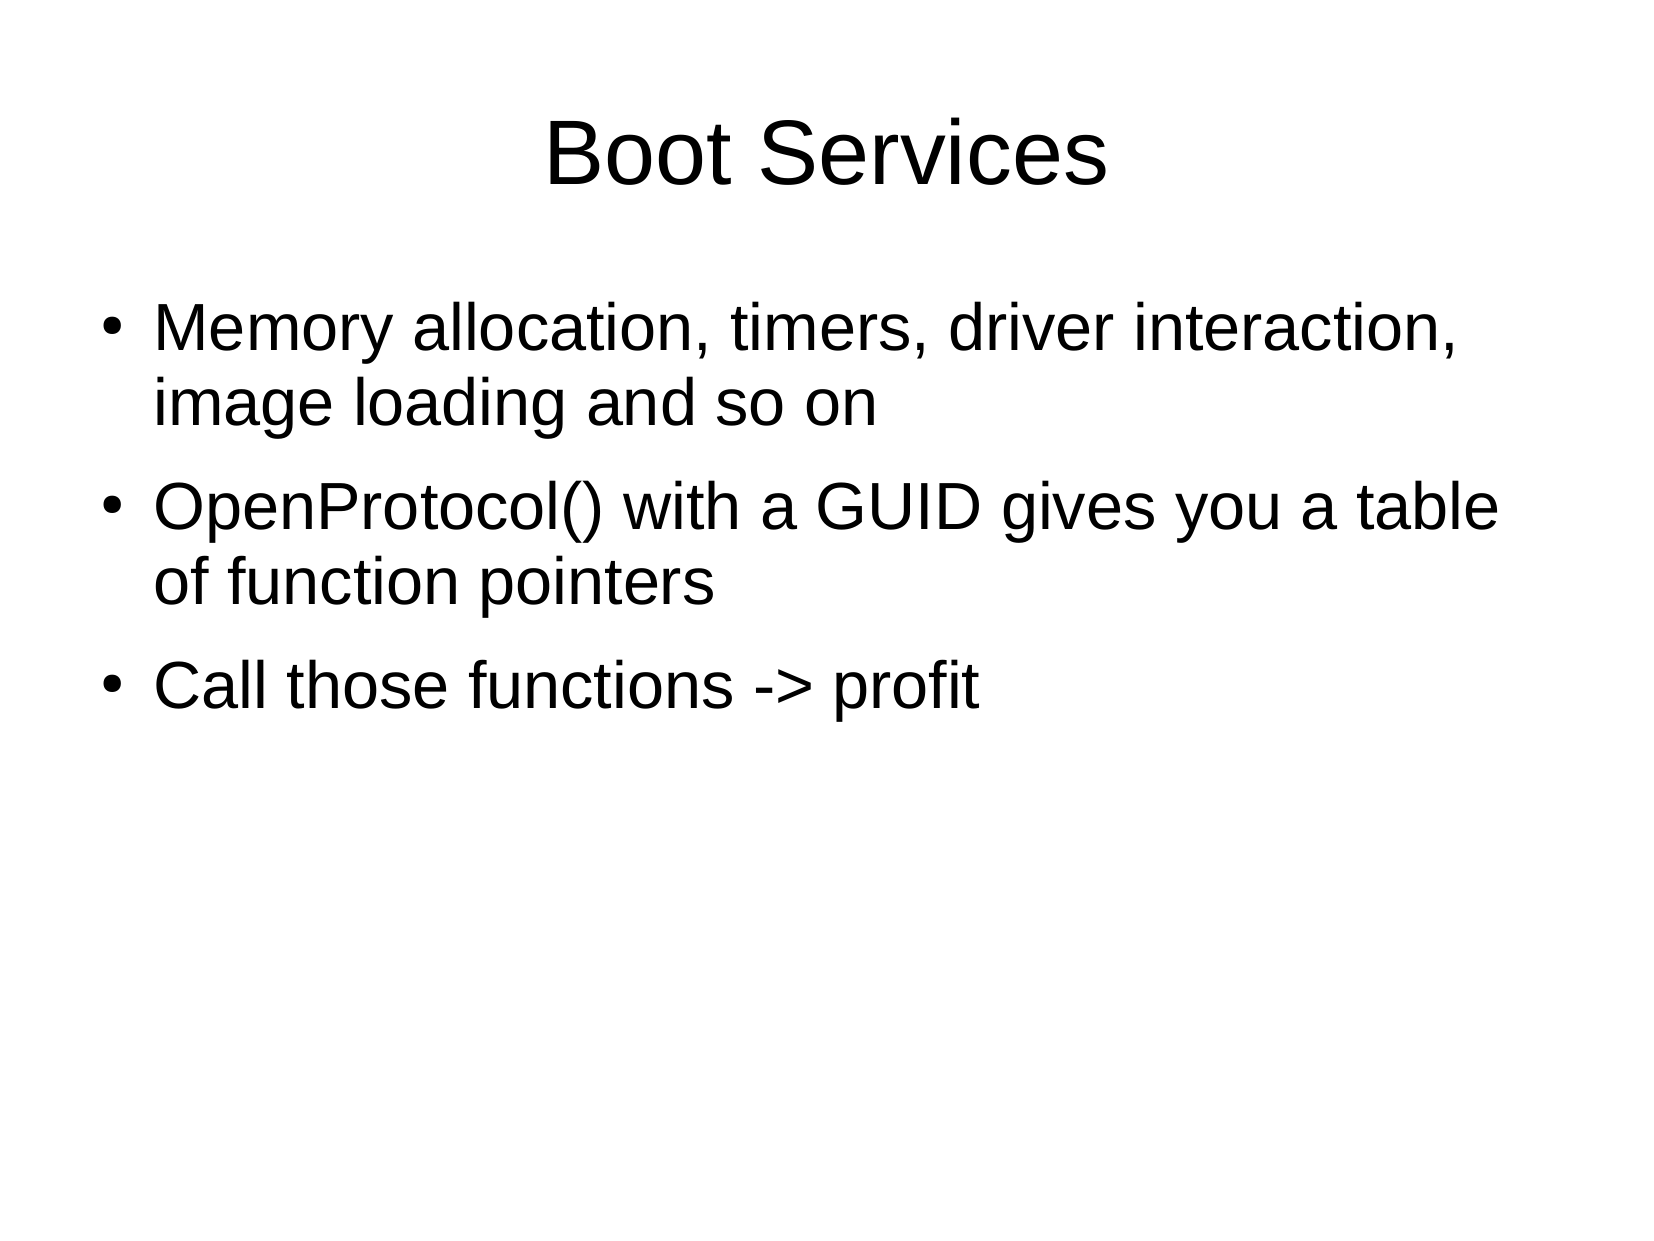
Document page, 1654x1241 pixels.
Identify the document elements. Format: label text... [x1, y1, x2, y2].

title Boot Services [82, 49, 1571, 257]
list Memory allocation, timers, driver interaction, image loading and so on OpenProtocol() with a GUID gives you a table of function pointers Call those functions -> profit [82, 290, 1571, 1109]
